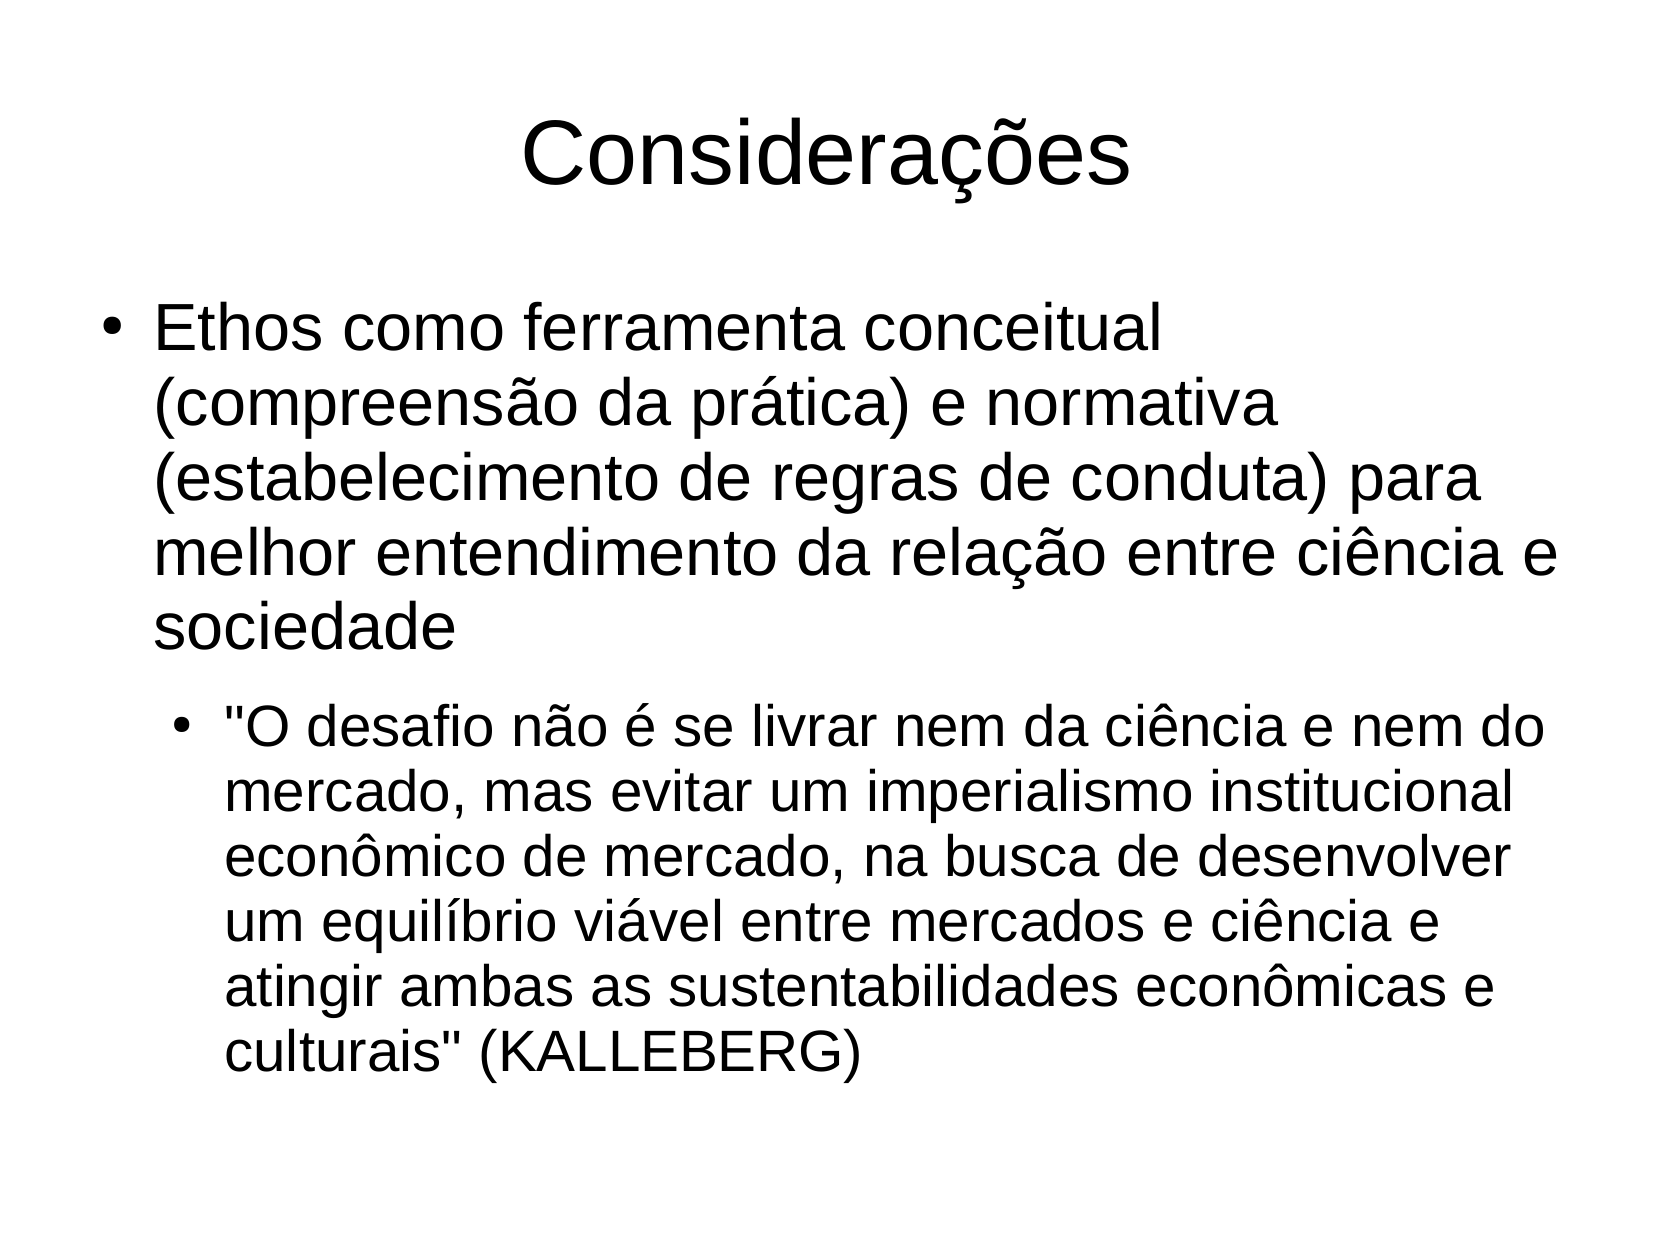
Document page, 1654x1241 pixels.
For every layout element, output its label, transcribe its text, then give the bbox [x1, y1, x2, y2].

list Ethos como ferramenta conceitual (compreensão da prática) e normativa (estabelecimento de regras de conduta) para melhor entendimento da relação entre ciência e sociedade "O desafio não é se livrar nem da ciência e nem do mercado, mas evitar um imperialismo institucional econômico de mercado, na busca de desenvolver um equilíbrio viável entre mercados e ciência e atingir ambas as sustentabilidades econômicas e culturais" (KALLEBERG) [82, 290, 1571, 1084]
title Considerações [82, 49, 1571, 257]
